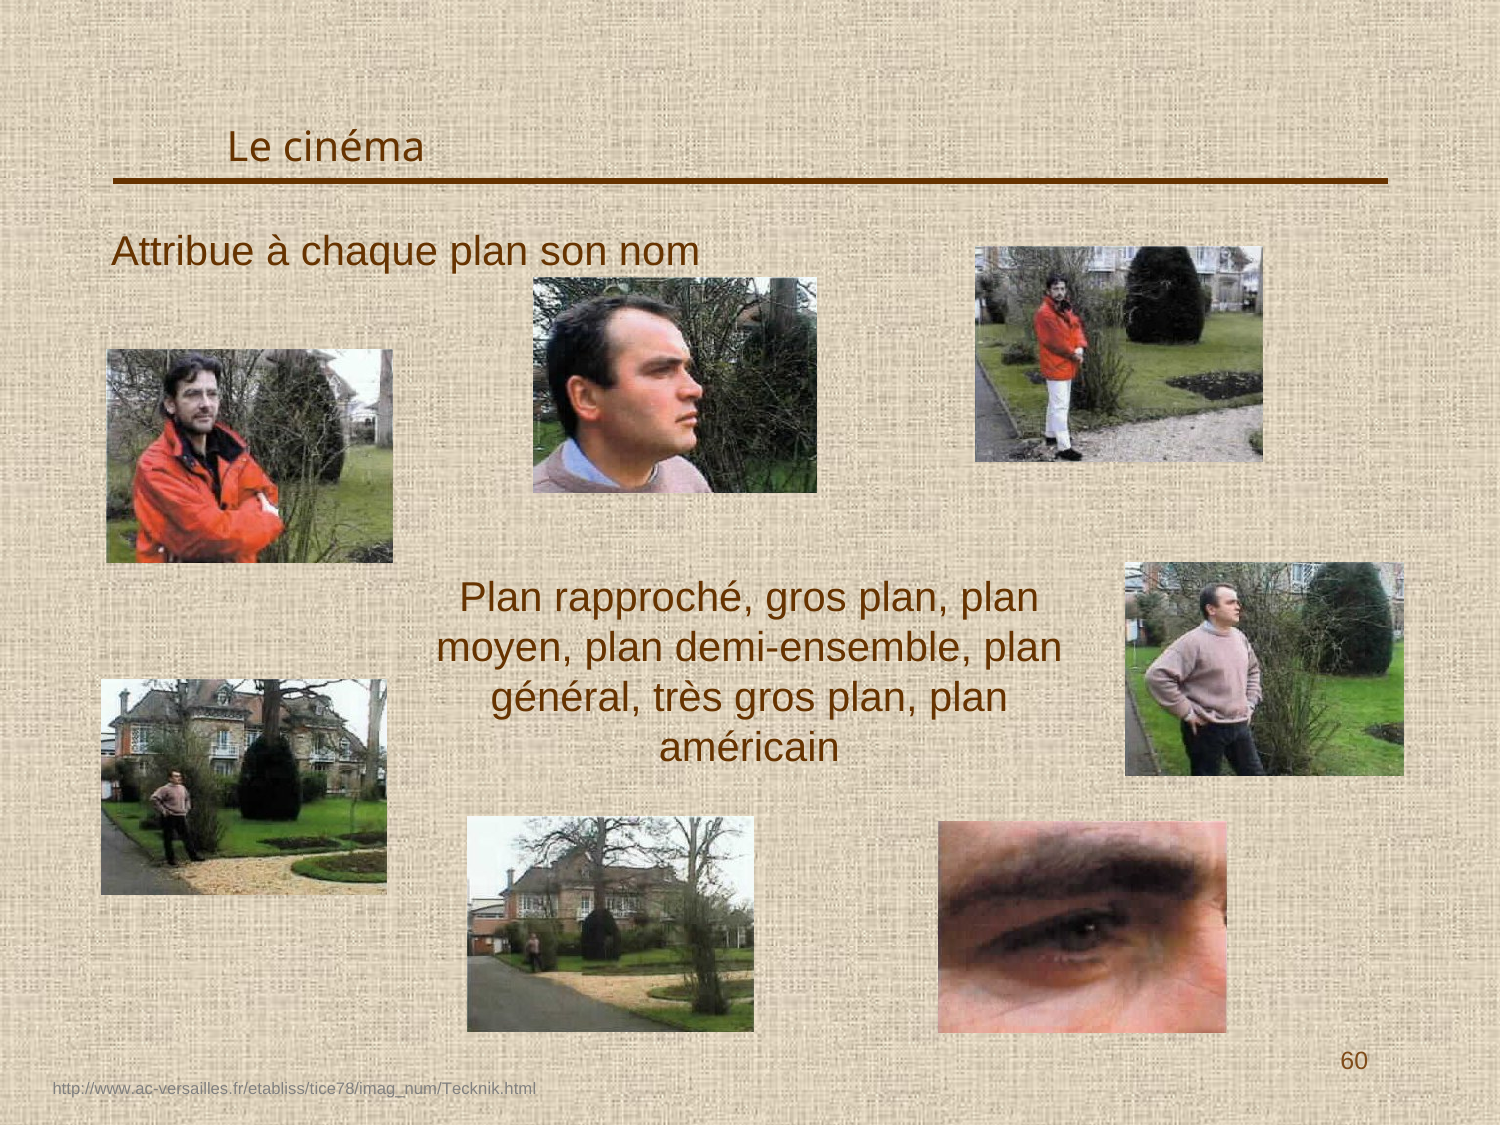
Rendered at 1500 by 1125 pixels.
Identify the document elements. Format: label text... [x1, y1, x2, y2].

text_box Plan rapproché, gros plan, plan moyen, plan demi-ensemble, plan général, très gros plan, plan américain [421, 562, 1078, 778]
text_box Le cinéma [211, 112, 441, 178]
text_box http://www.ac-versailles.fr/etabliss/tice78/imag_num/Tecknik.html [16, 1070, 573, 1106]
picture [0, 0, 1500, 1125]
text_box Attribue à chaque plan son nom [96, 215, 716, 282]
